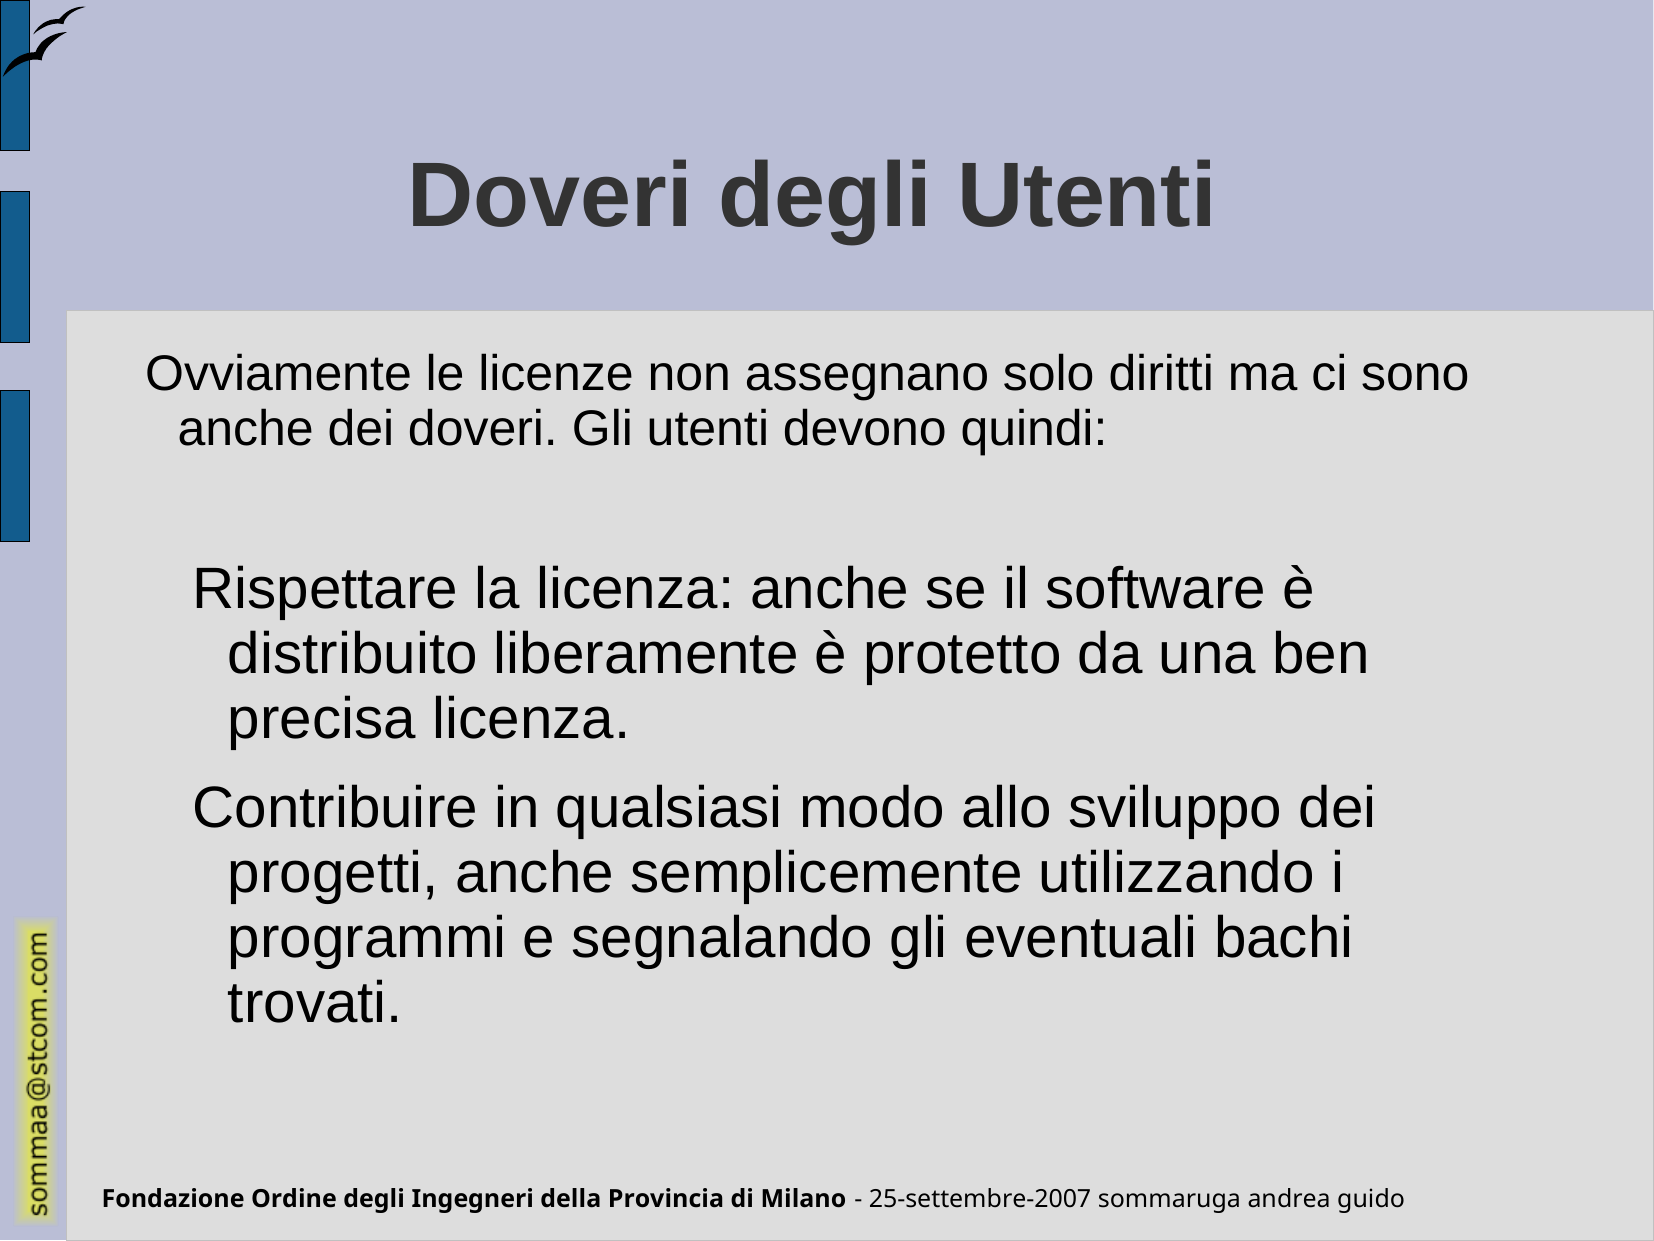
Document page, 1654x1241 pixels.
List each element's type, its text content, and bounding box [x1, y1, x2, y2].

title Doveri degli Utenti [121, 91, 1534, 299]
picture [12, 915, 60, 1228]
list Ovviamente le licenze non assegnano solo diritti ma ci sono anche dei doveri. Gli utenti devono quindi: Rispettare la licenza: anche se il software è distribuito liberamente è protetto da una ben precisa licenza. Contribuire in qualsiasi modo allo sviluppo dei progetti, anche semplicemente utilizzando i programmi e segnalando gli eventuali bachi trovati. [121, 344, 1534, 1127]
